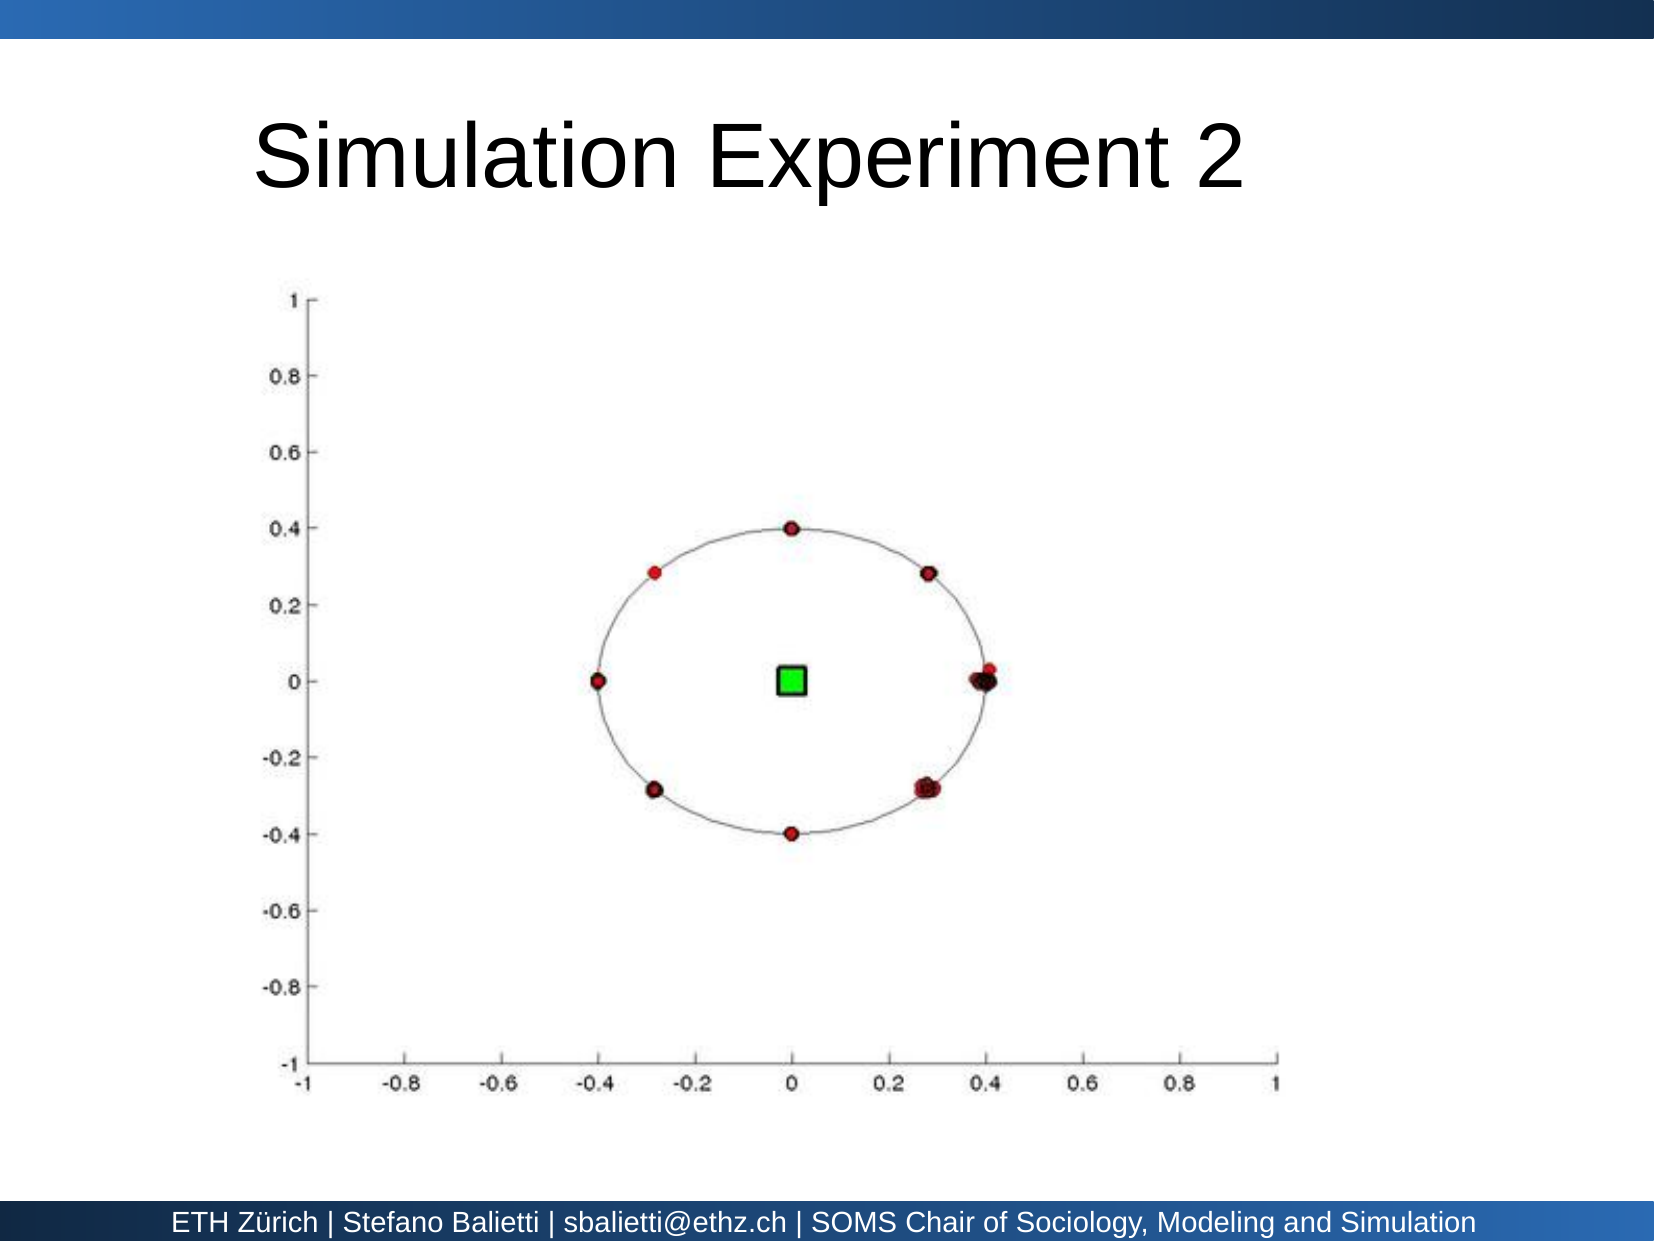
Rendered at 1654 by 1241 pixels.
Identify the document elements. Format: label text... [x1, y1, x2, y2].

picture [145, 229, 1396, 1167]
title Simulation Experiment 2 [0, 105, 1501, 208]
